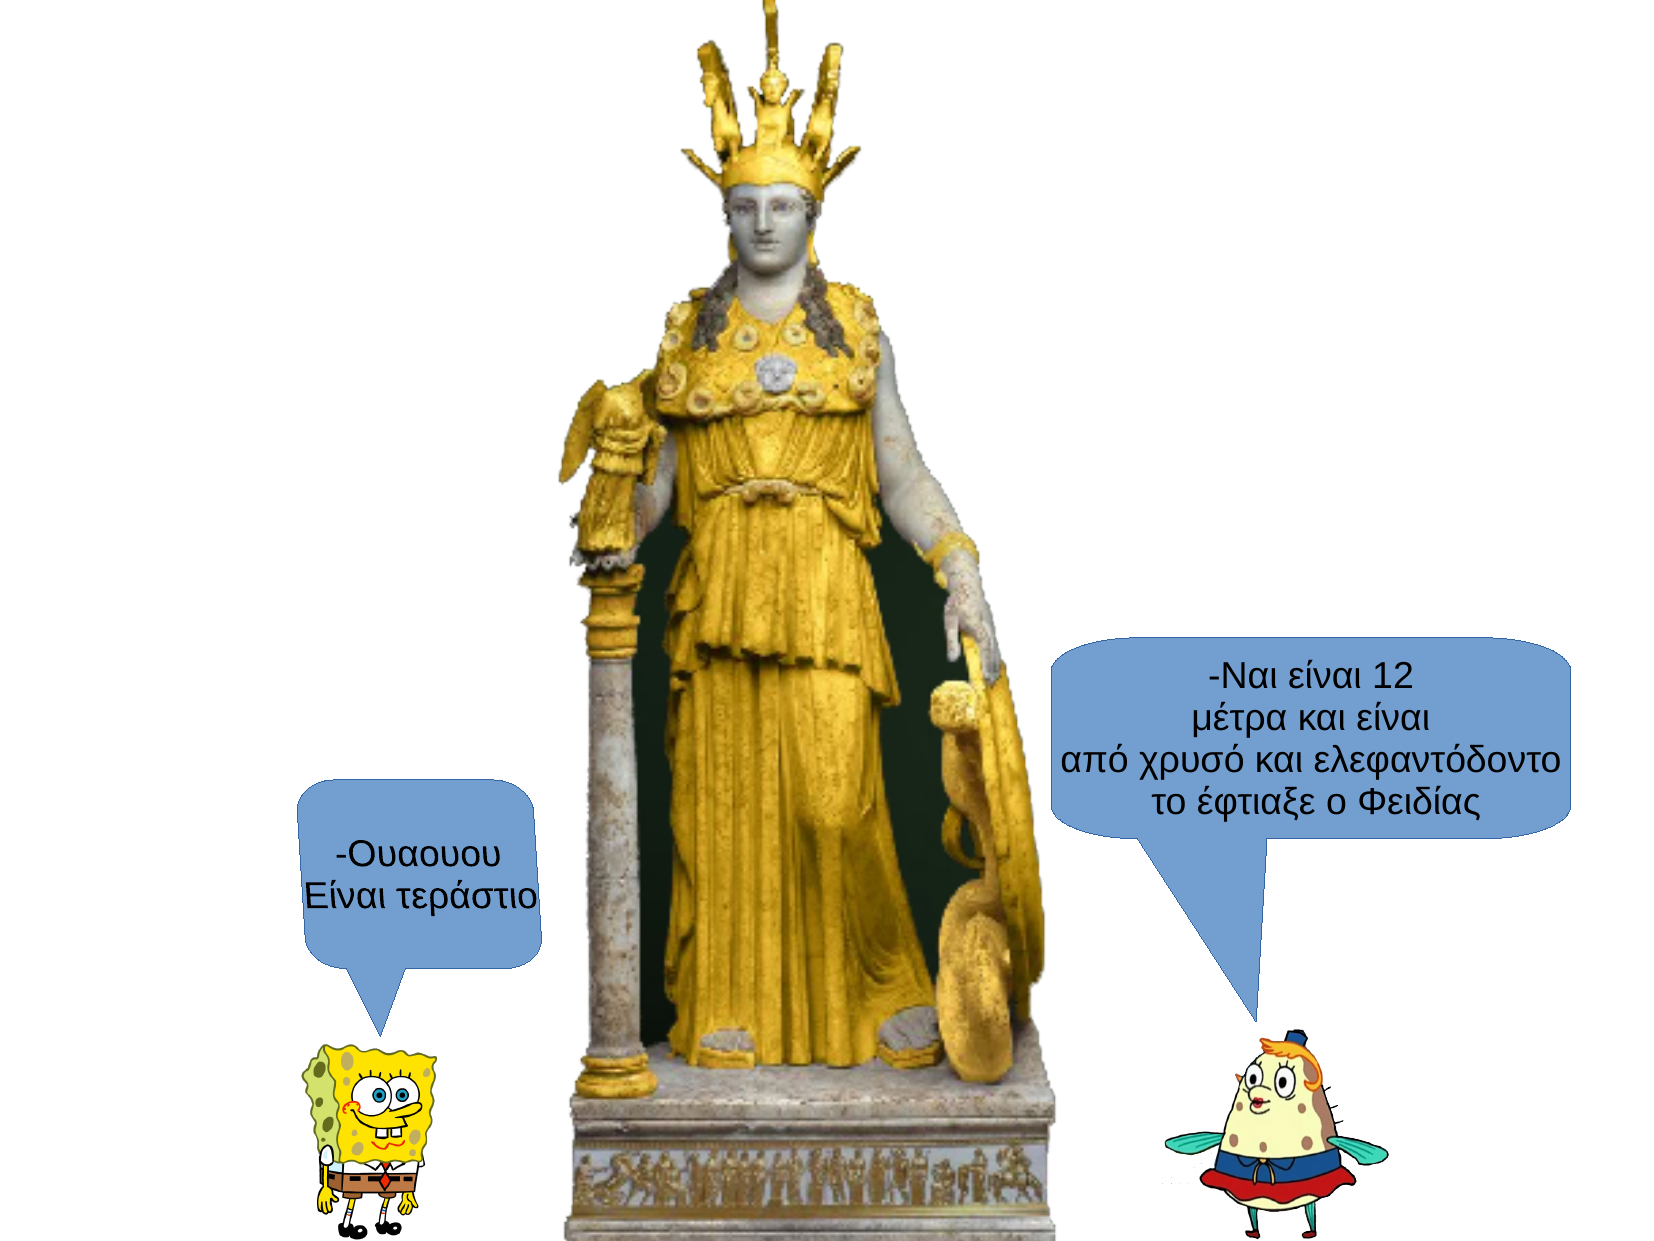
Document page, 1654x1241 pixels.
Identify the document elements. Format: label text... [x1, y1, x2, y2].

text_box -Ουαουου Είναι τεράστιο [297, 779, 377, 1030]
text_box -Ναι είναι 12 μέτρα και είναι από χρυσό και ελεφαντόδοντο το έφτιαξε ο Φειδίας [1190, 637, 1571, 1022]
picture [283, 0, 1392, 1241]
